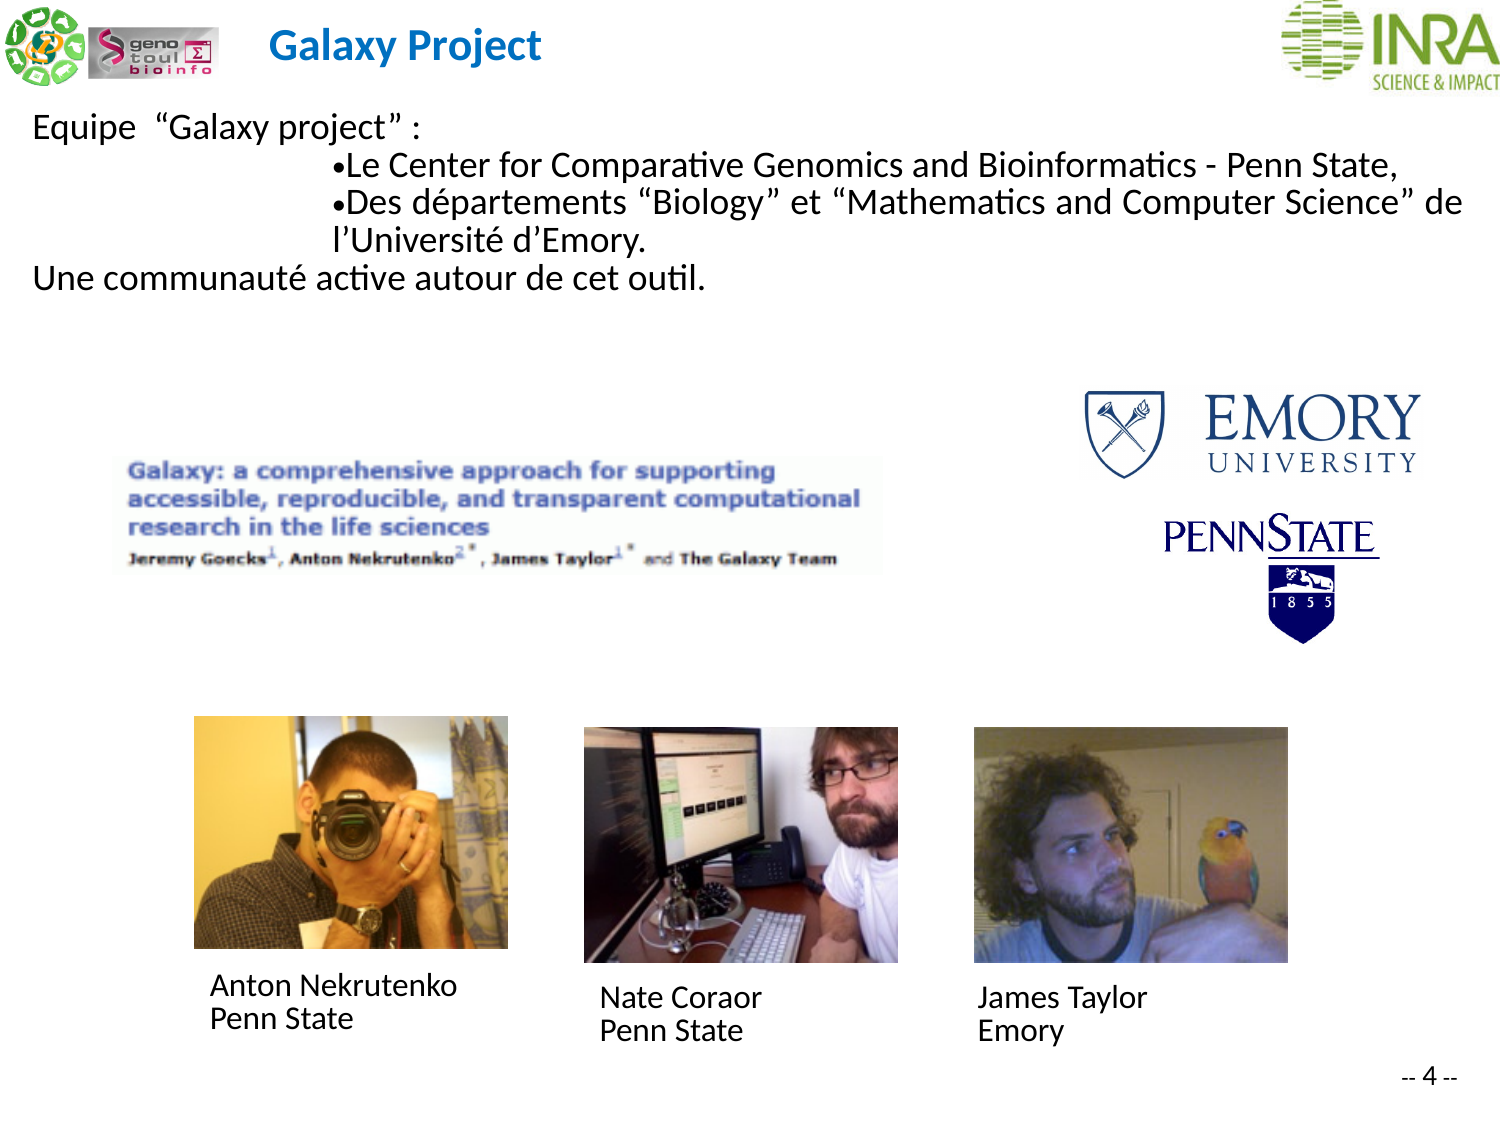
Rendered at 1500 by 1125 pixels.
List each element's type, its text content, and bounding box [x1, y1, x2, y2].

picture [88, 27, 219, 79]
text_box James Taylor Emory [963, 976, 1258, 1058]
picture [974, 727, 1288, 963]
picture [584, 727, 898, 963]
picture [1163, 491, 1380, 646]
text_box Galaxy Project [253, 19, 1270, 90]
picture [5, 7, 85, 86]
text_box Anton Nekrutenko Penn State [195, 964, 480, 1046]
picture [1079, 385, 1424, 480]
text_box Nate Coraor Penn State [585, 976, 842, 1058]
picture [112, 456, 883, 575]
text_box Equipe “Galaxy project” : Le Center for Comparative Genomics and Bioinformatics - Penn State, Des départements “Biology” et “Mathematics and Computer Science” de l’Université d’Emory. Une communauté active autour de cet outil. [18, 104, 1500, 307]
picture [194, 716, 508, 949]
picture [1281, 0, 1500, 104]
